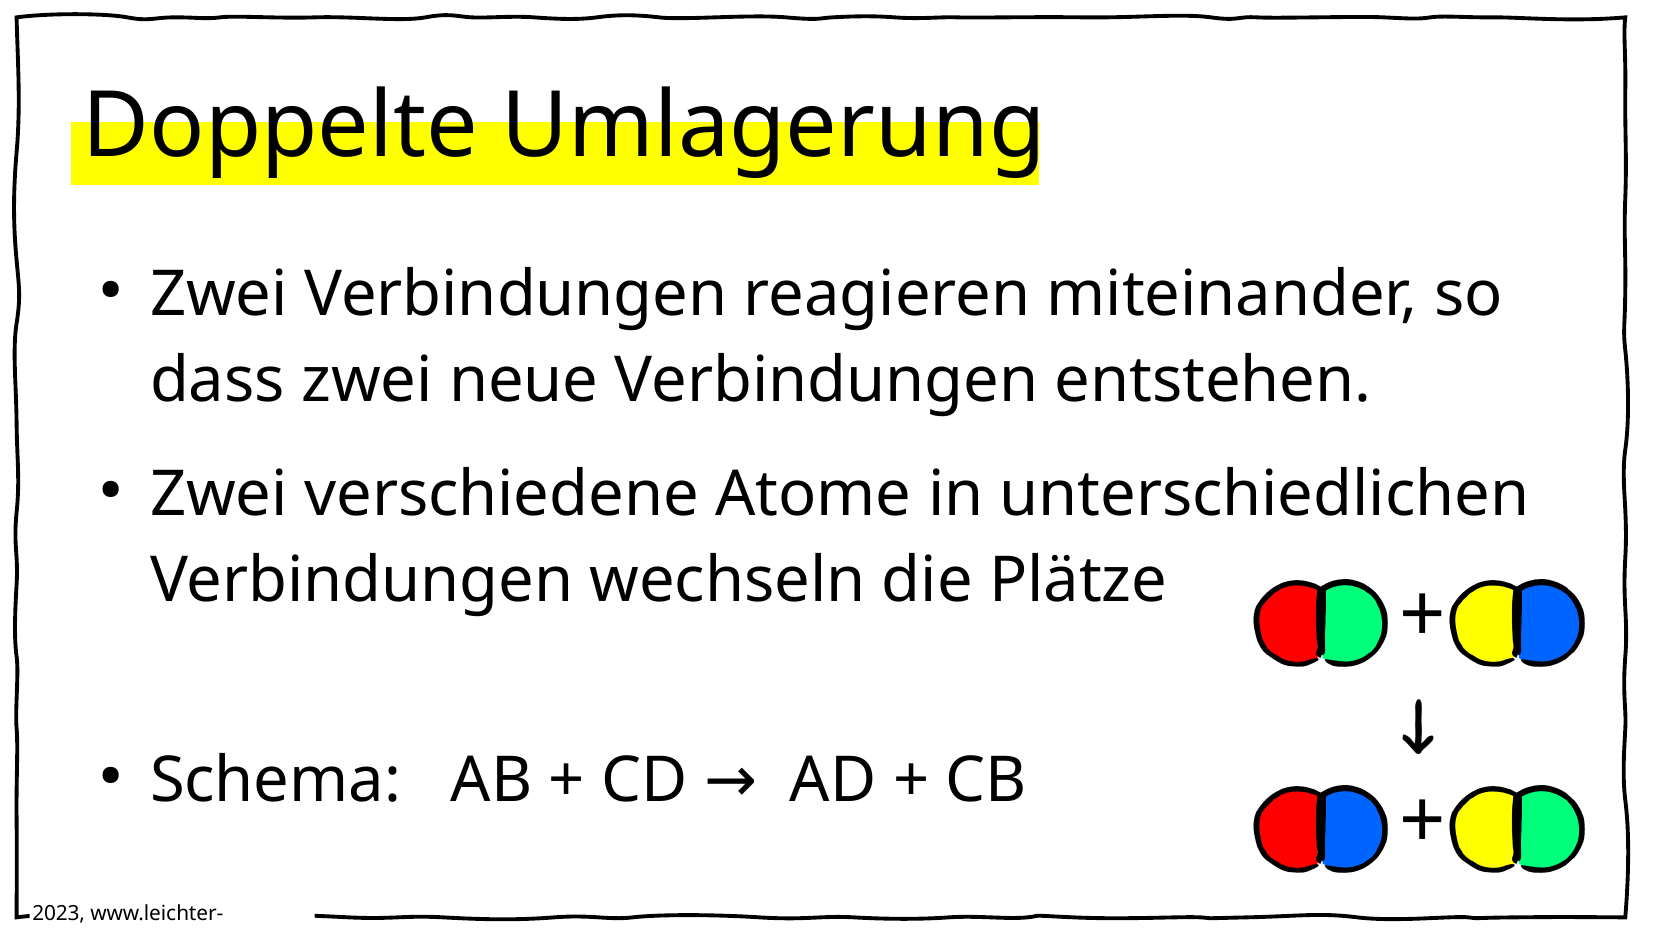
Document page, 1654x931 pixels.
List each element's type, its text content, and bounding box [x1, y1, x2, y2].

list Zwei Verbindungen reagieren miteinander, so dass zwei neue Verbindungen entstehen. Zwei verschiedene Atome in unterschiedlichen Verbindungen wechseln die Plätze Schema: AB + CD → AD + CB [82, 248, 1571, 886]
picture [1251, 578, 1586, 875]
title Doppelte Umlagerung [82, 42, 1571, 199]
